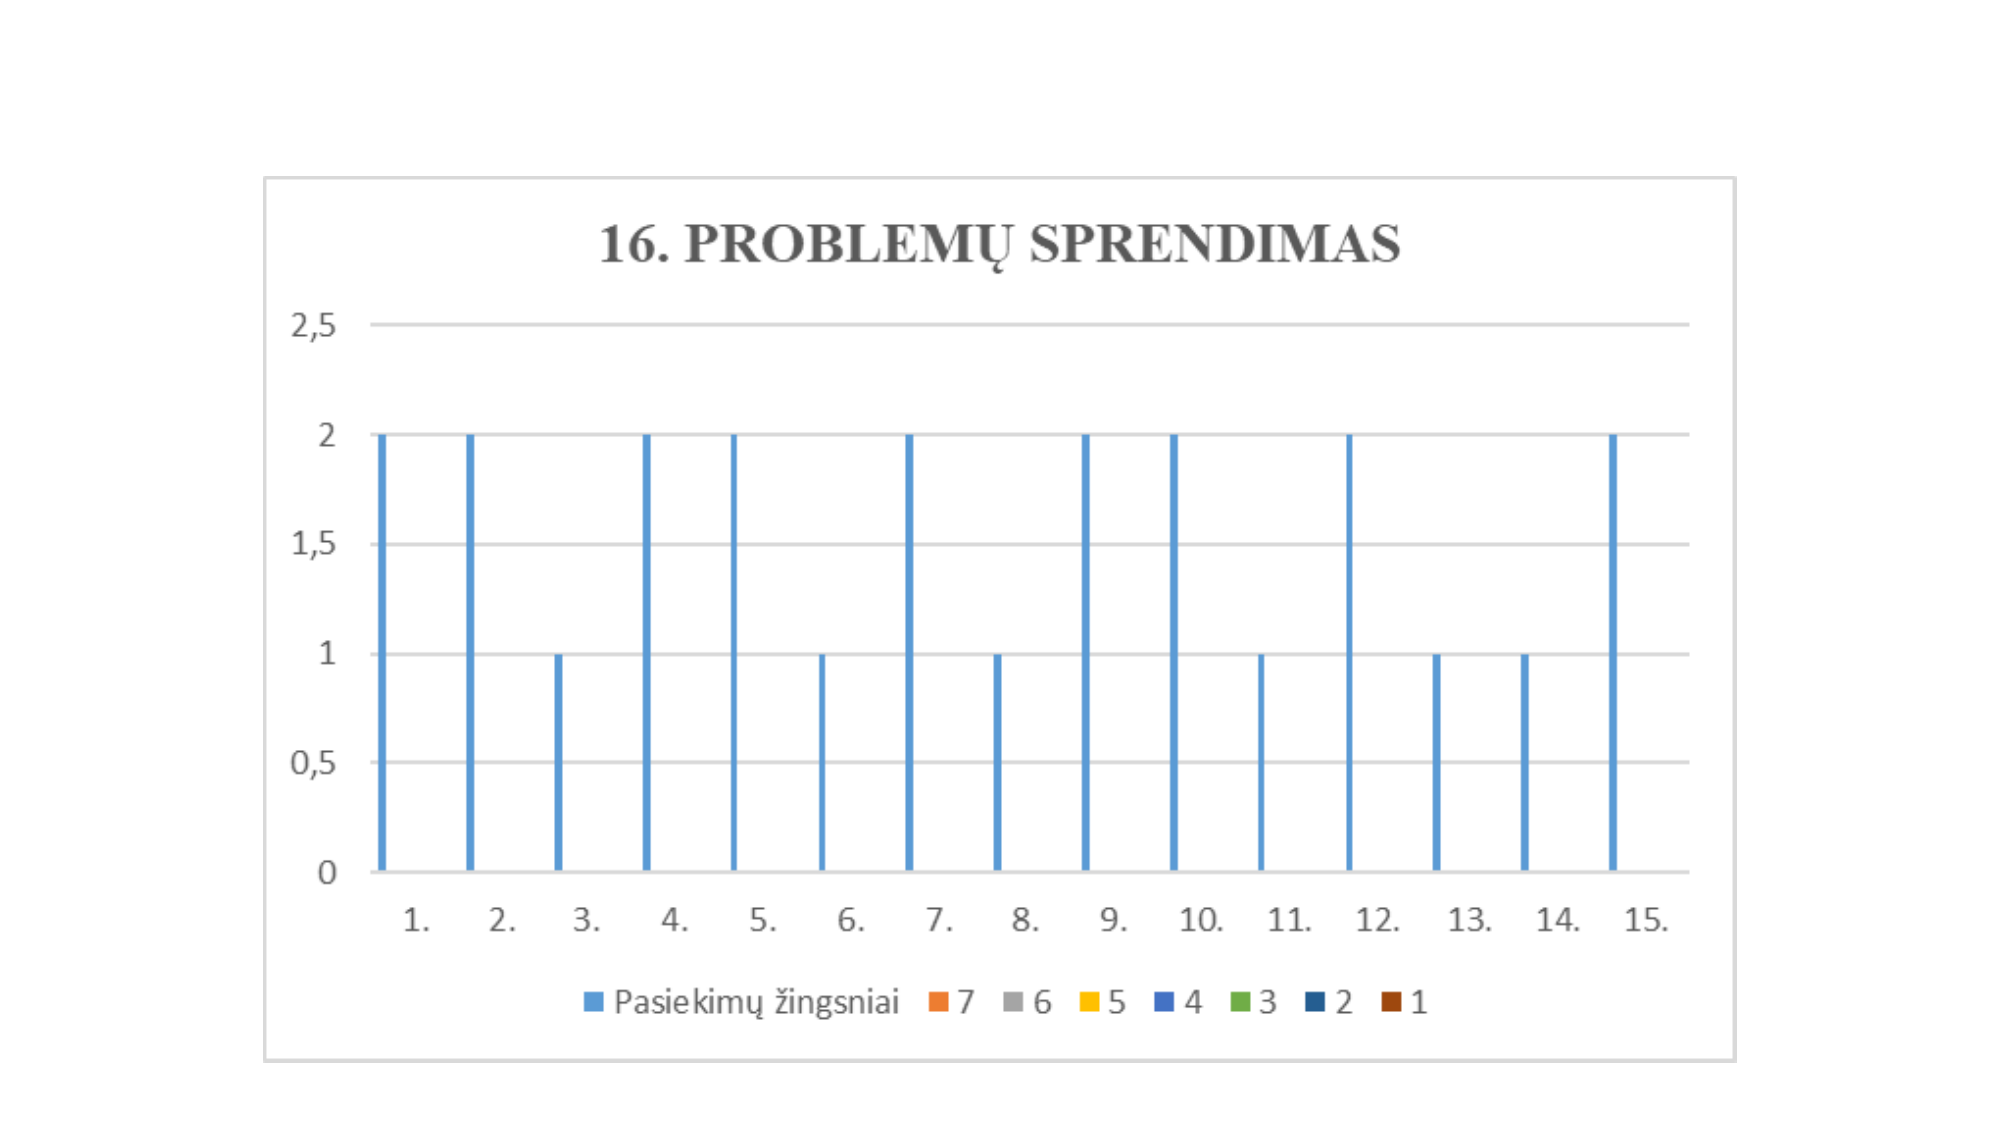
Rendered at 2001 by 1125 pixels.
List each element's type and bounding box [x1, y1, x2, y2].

picture [263, 176, 1737, 1063]
